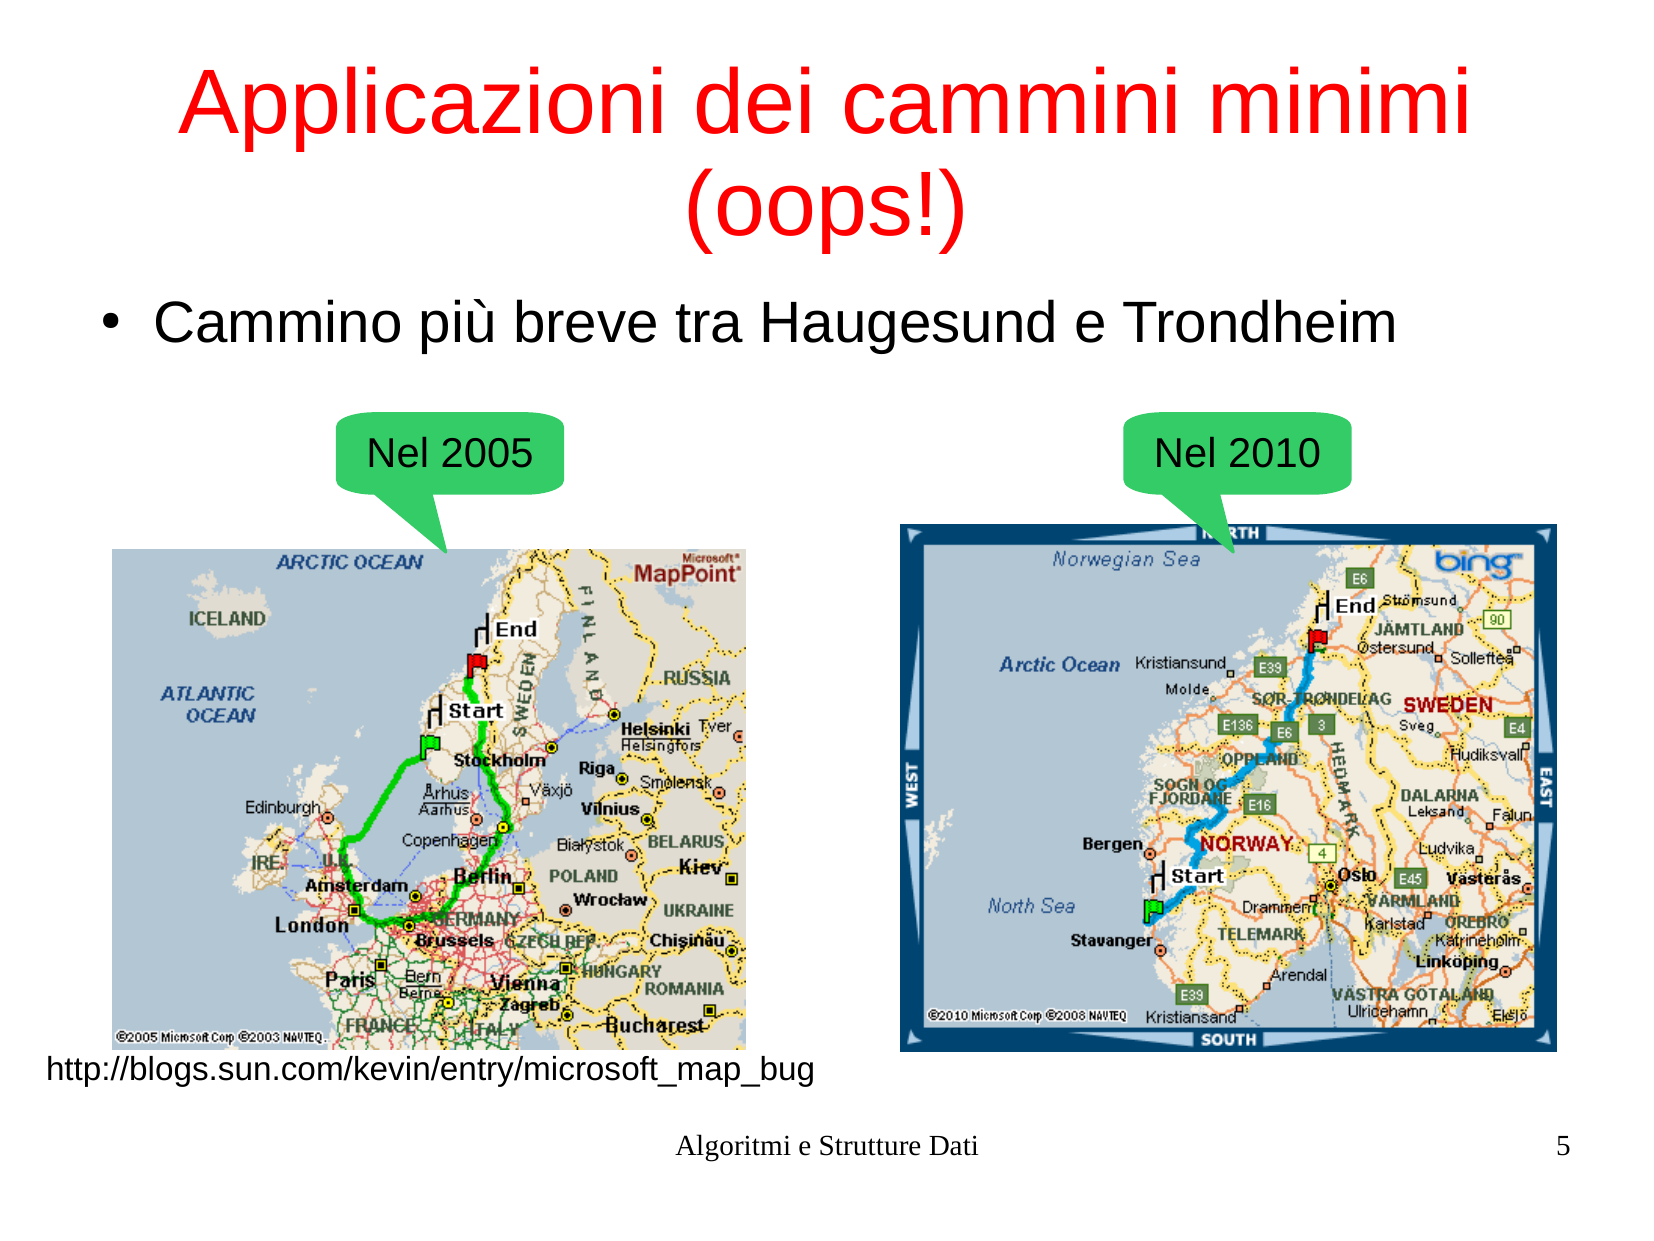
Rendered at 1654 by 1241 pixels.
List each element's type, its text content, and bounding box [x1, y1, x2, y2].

title Applicazioni dei cammini minimi (oops!) [82, 49, 1571, 257]
list Cammino più breve tra Haugesund e Trondheim [82, 290, 1571, 1109]
text_box http://blogs.sun.com/kevin/entry/microsoft_map_bug [37, 1050, 826, 1088]
text_box Nel 2005 [337, 413, 563, 553]
text_box Nel 2010 [1125, 413, 1351, 553]
picture [900, 524, 1557, 1052]
